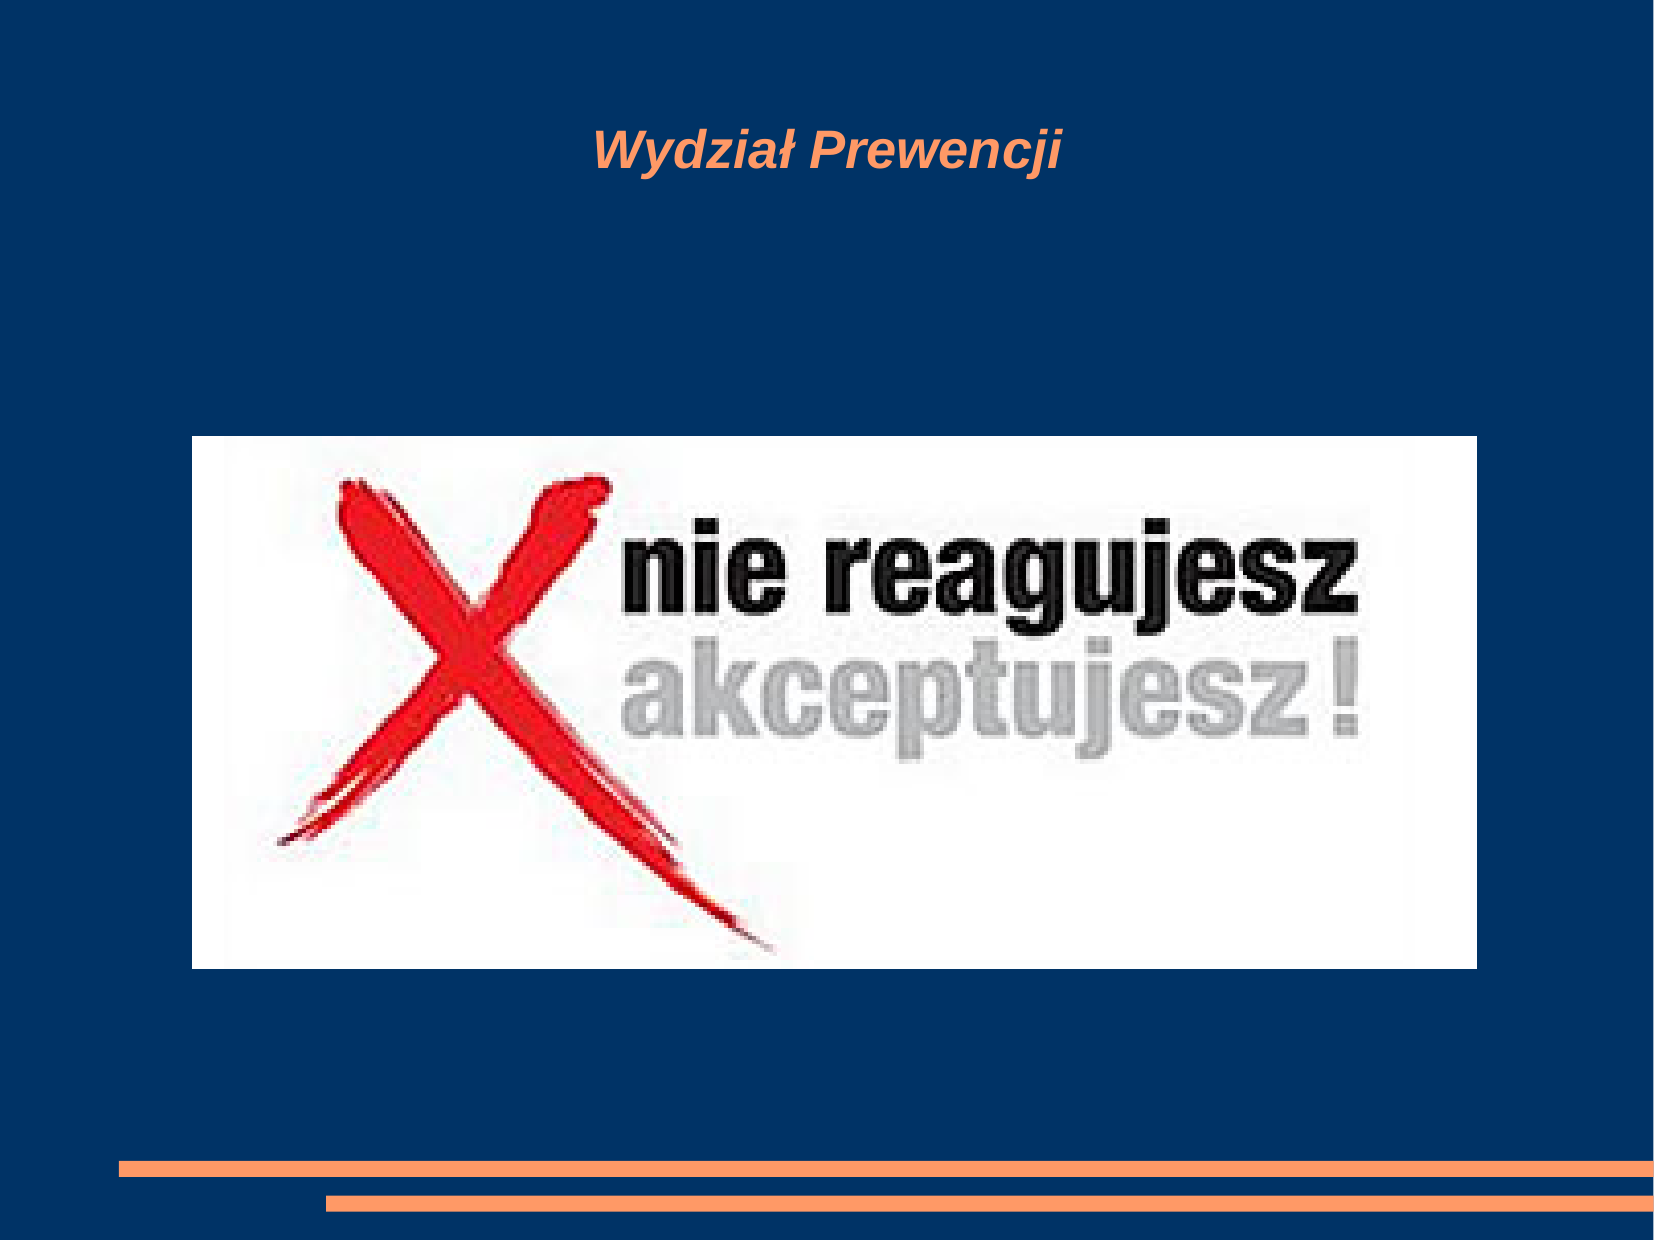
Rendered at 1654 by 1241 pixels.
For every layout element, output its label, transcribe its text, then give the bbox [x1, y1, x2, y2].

picture [192, 436, 1477, 969]
title Wydział Prewencji [121, 46, 1534, 254]
